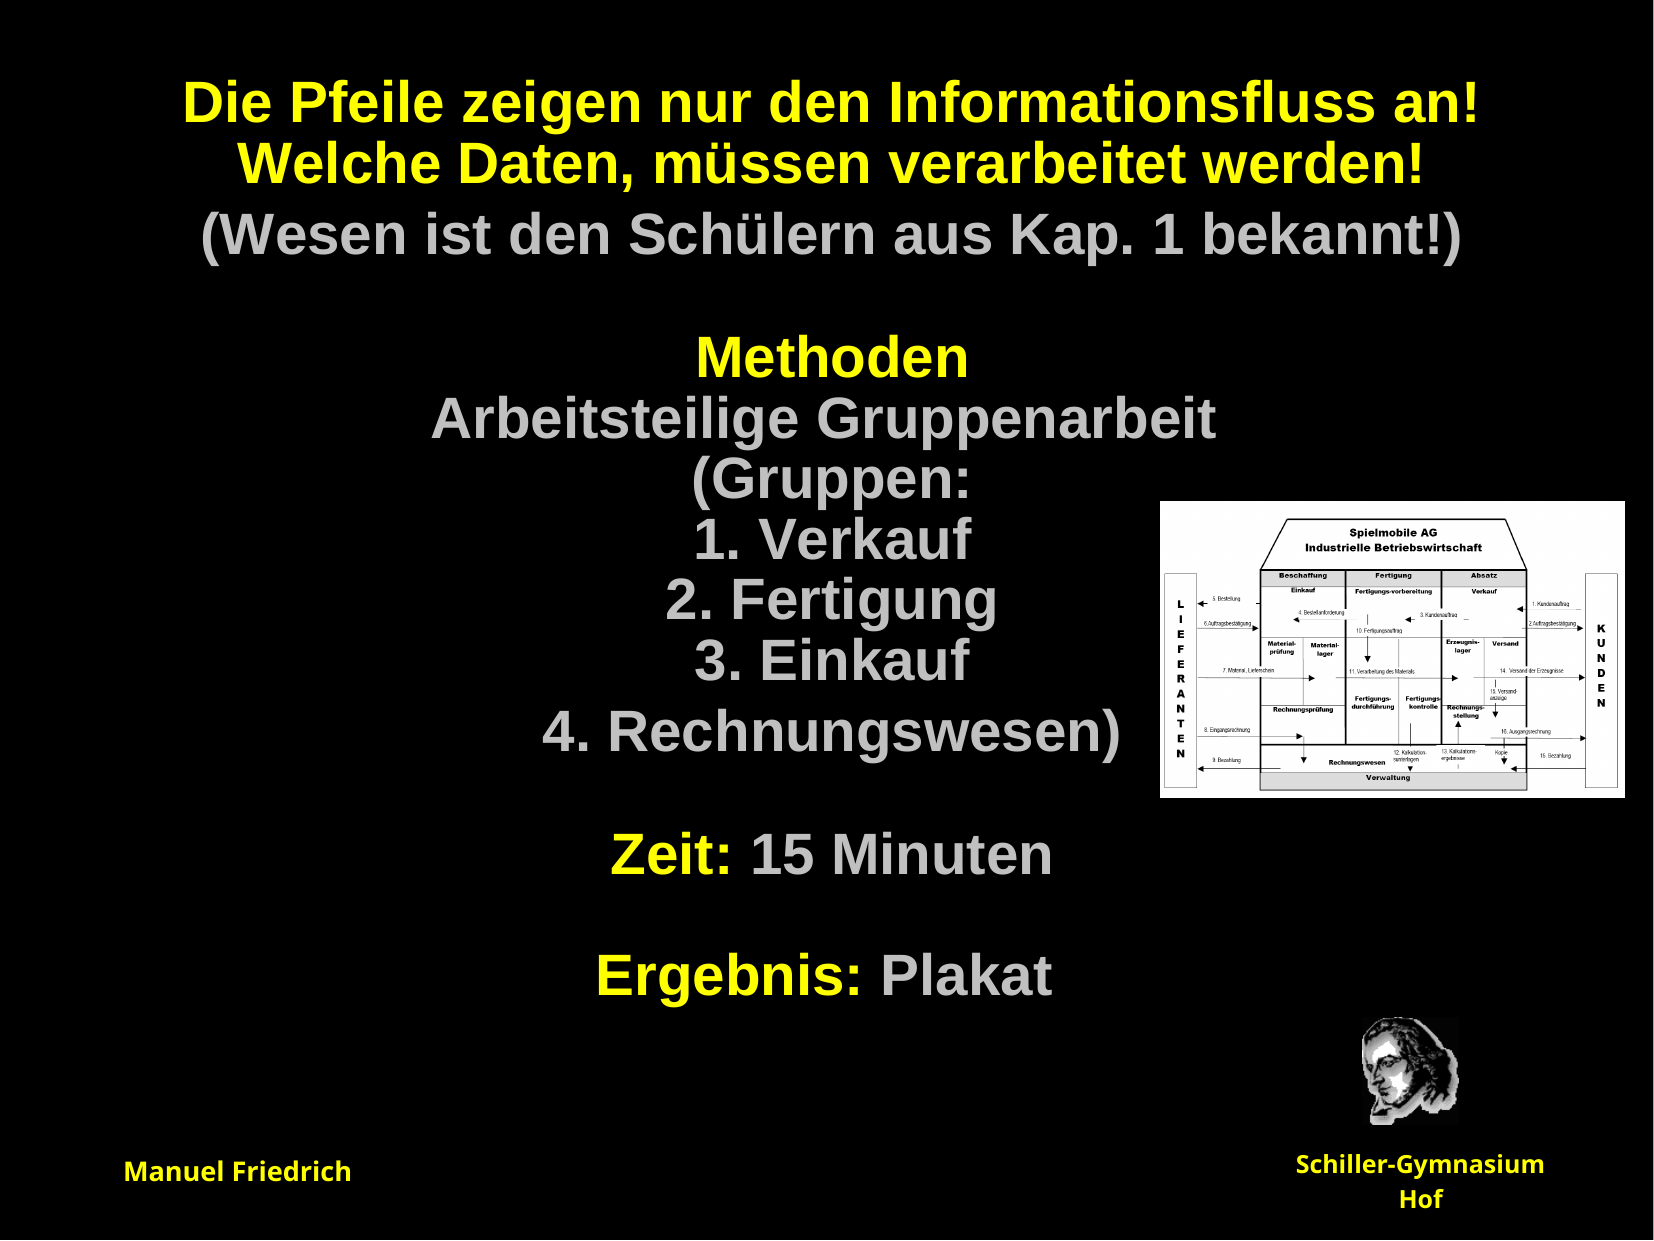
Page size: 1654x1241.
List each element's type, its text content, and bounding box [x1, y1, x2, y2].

text_box Die Pfeile zeigen nur den Informationsfluss an! Welche Daten, müssen verarbeitet werden! (Wesen ist den Schülern aus Kap. 1 bekannt!)‏ Methoden Arbeitsteilige Gruppenarbeit (Gruppen: 1. Verkauf 2. Fertigung 3. Einkauf 4. Rechnungswesen)‏ Zeit: 15 Minuten Ergebnis: Plakat [182, 74, 1483, 1069]
text_box Schiller-Gymnasium Hof [1295, 1145, 1546, 1216]
picture [1160, 501, 1625, 798]
picture [1362, 1069, 1459, 1126]
text_box Manuel Friedrich [123, 1151, 353, 1191]
